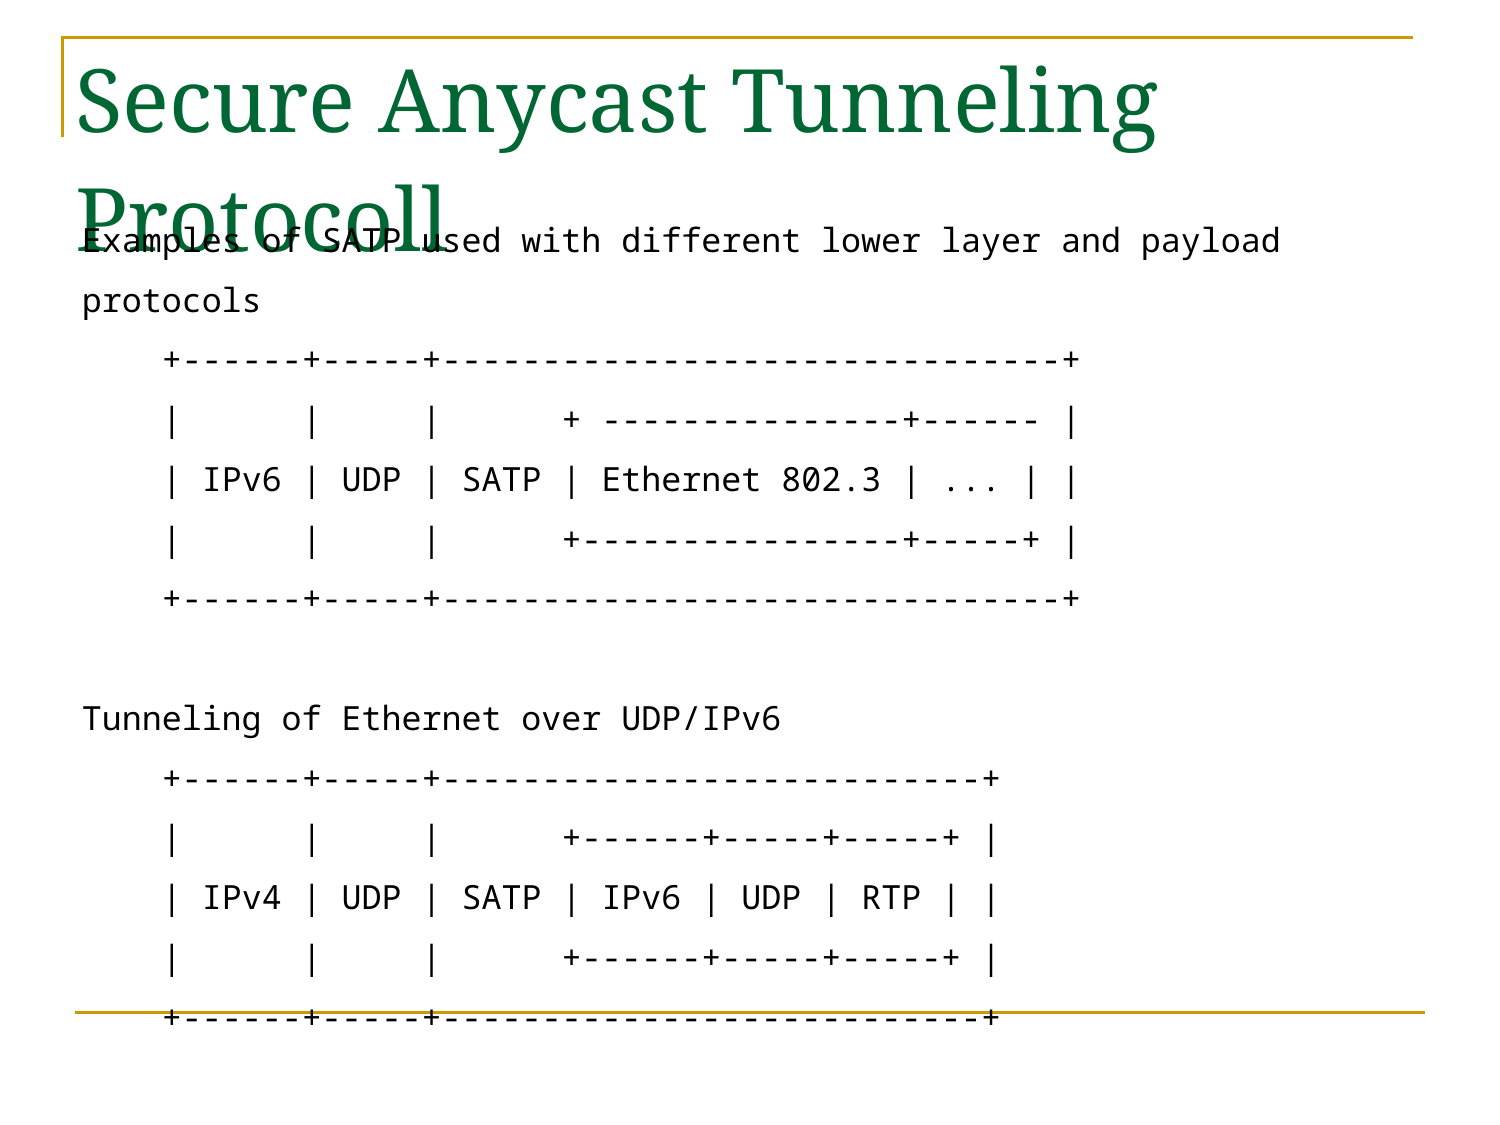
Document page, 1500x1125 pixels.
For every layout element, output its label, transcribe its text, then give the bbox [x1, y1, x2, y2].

title Secure Anycast Tunneling Protocoll [75, 52, 1426, 264]
subtitle Examples of SATP used with different lower layer and payload protocols +------+-----+-------------------------------+ | | | + ---------------+------ | | IPv6 | UDP | SATP | Ethernet 802.3 | ... | | | | | +----------------+-----+ | +------+-----+-------------------------------+ Tunneling of Ethernet over UDP/IPv6 +------+-----+---------------------------+ | | | +------+-----+-----+ | | IPv4 | UDP | SATP | IPv6 | UDP | RTP | | | | | +------+-----+-----+ | +------+-----+---------------------------+ [21, 265, 1424, 1051]
